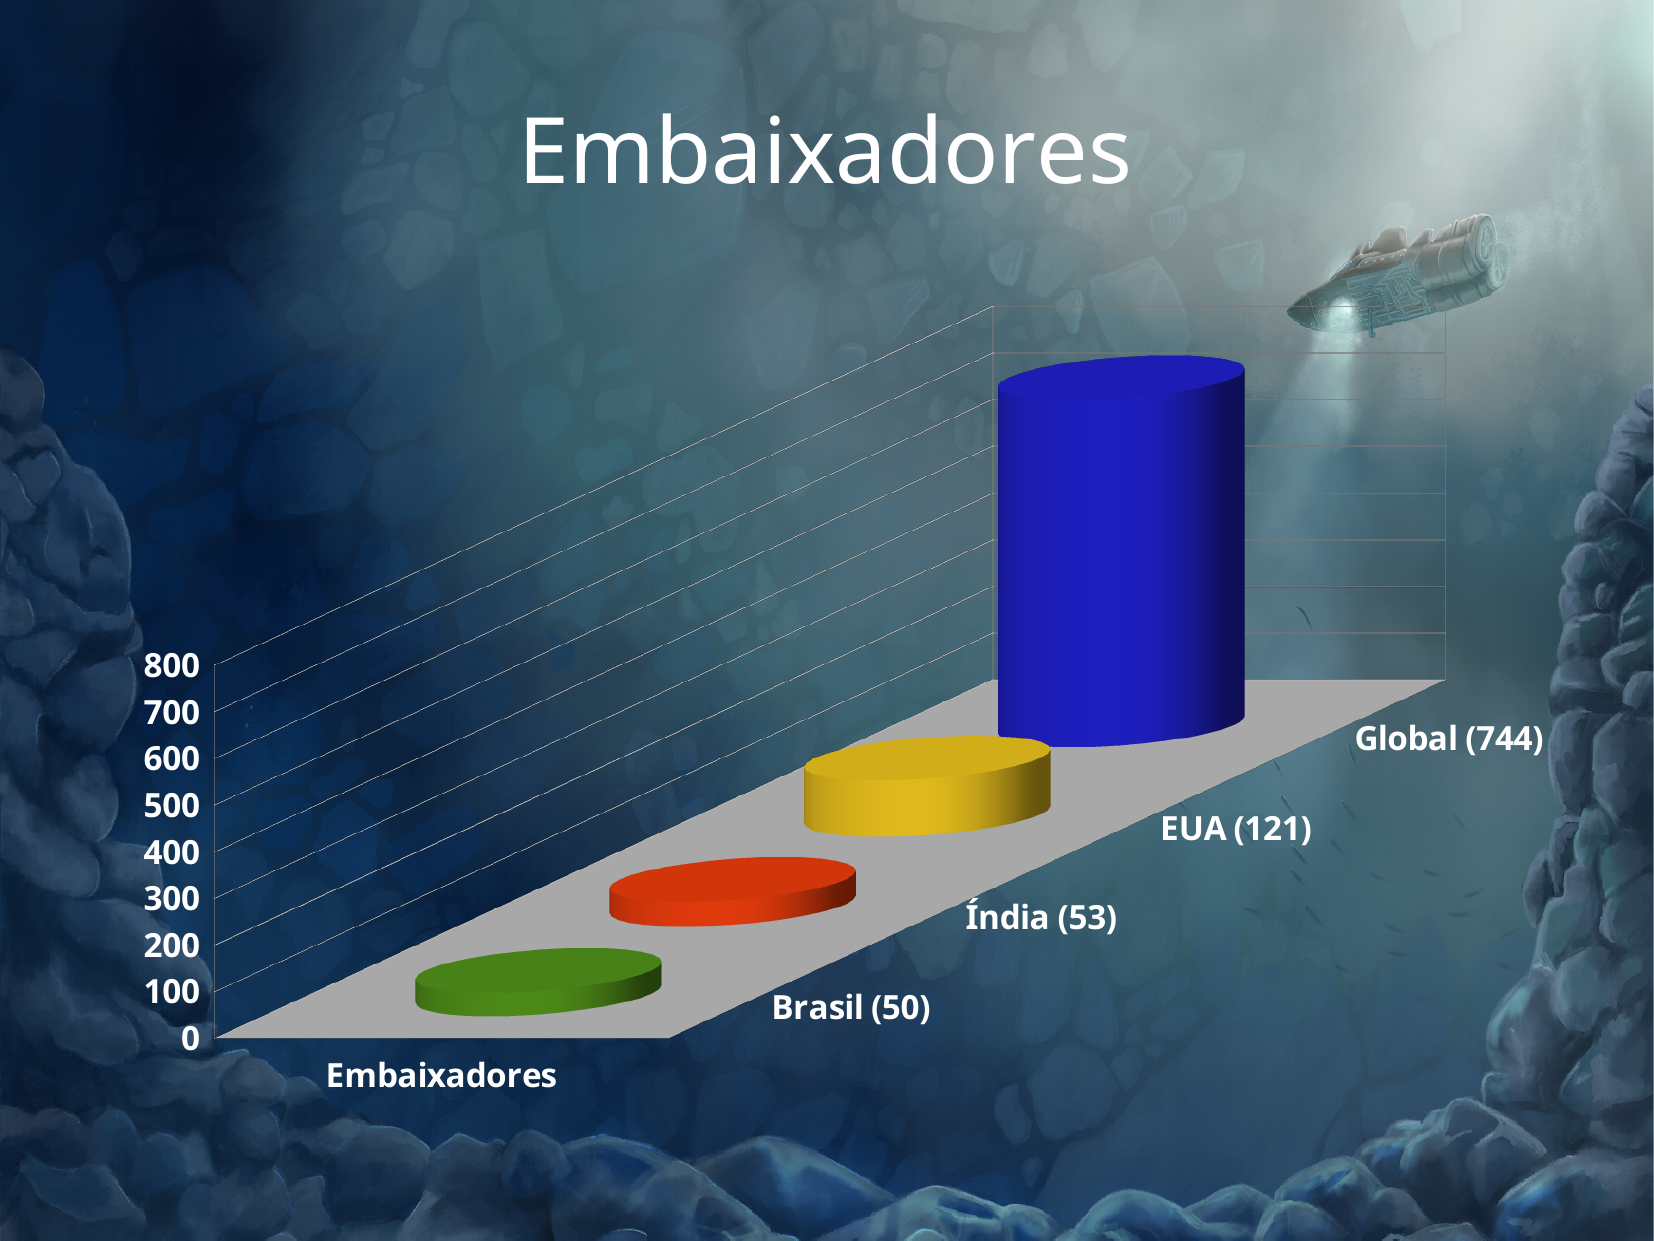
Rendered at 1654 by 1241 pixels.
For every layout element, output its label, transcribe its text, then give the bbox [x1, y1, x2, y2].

title Embaixadores [82, 49, 1570, 256]
chart [100, 290, 1588, 1114]
picture [0, 0, 1654, 1241]
